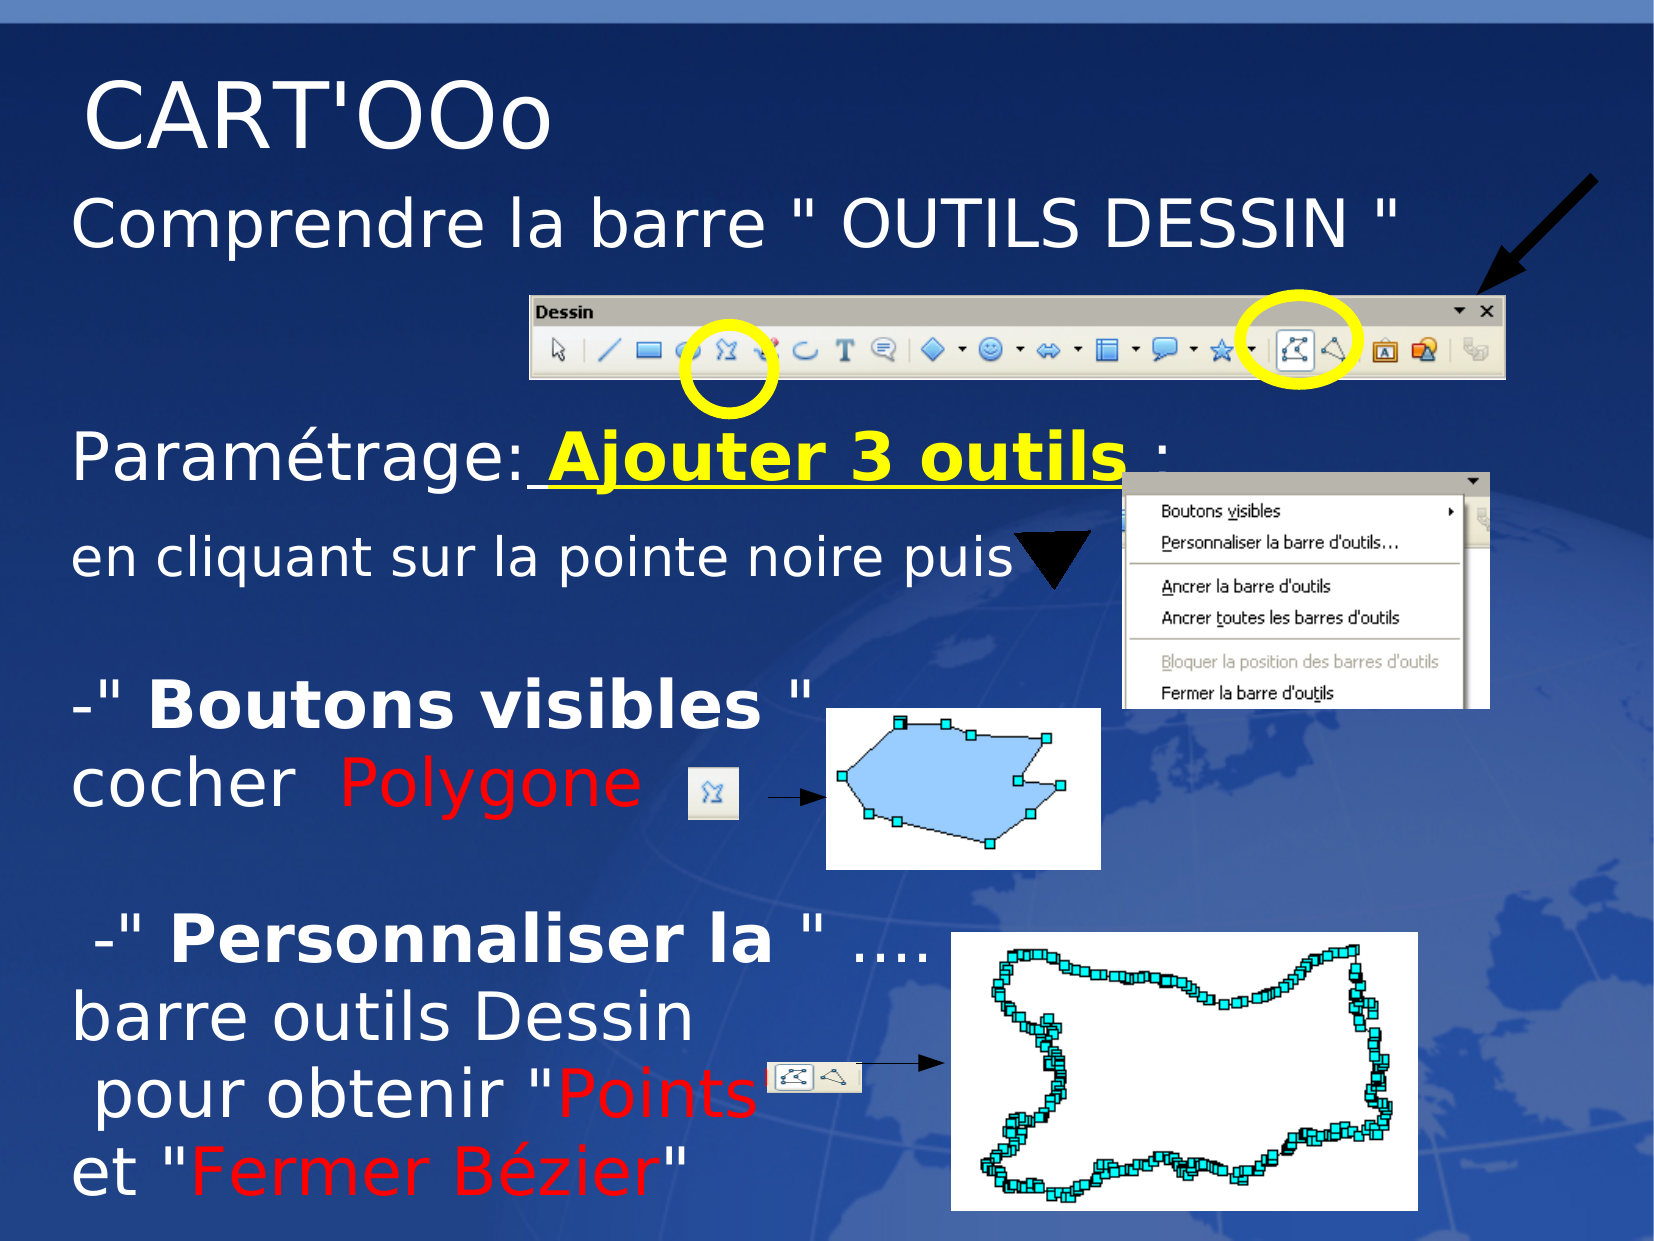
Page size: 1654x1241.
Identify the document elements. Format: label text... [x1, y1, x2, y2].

picture [1247, 302, 1352, 377]
title CART'OOo [82, 56, 1571, 178]
picture [1122, 472, 1490, 709]
picture [1332, 295, 1506, 380]
picture [0, 0, 1654, 1241]
text_box [1014, 530, 1091, 590]
picture [951, 932, 1418, 1211]
picture [688, 767, 739, 820]
list Comprendre la barre " OUTILS DESSIN " Paramétrage: Ajouter 3 outils : en cliquant sur la pointe noire puis -" Boutons visibles " cocher Polygone -" Personnaliser la " .... barre outils Dessin pour obtenir "Points" et "Fermer Bézier" [0, 185, 1630, 1241]
picture [767, 1062, 862, 1093]
picture [692, 331, 767, 380]
picture [529, 295, 1266, 380]
picture [826, 708, 1101, 870]
